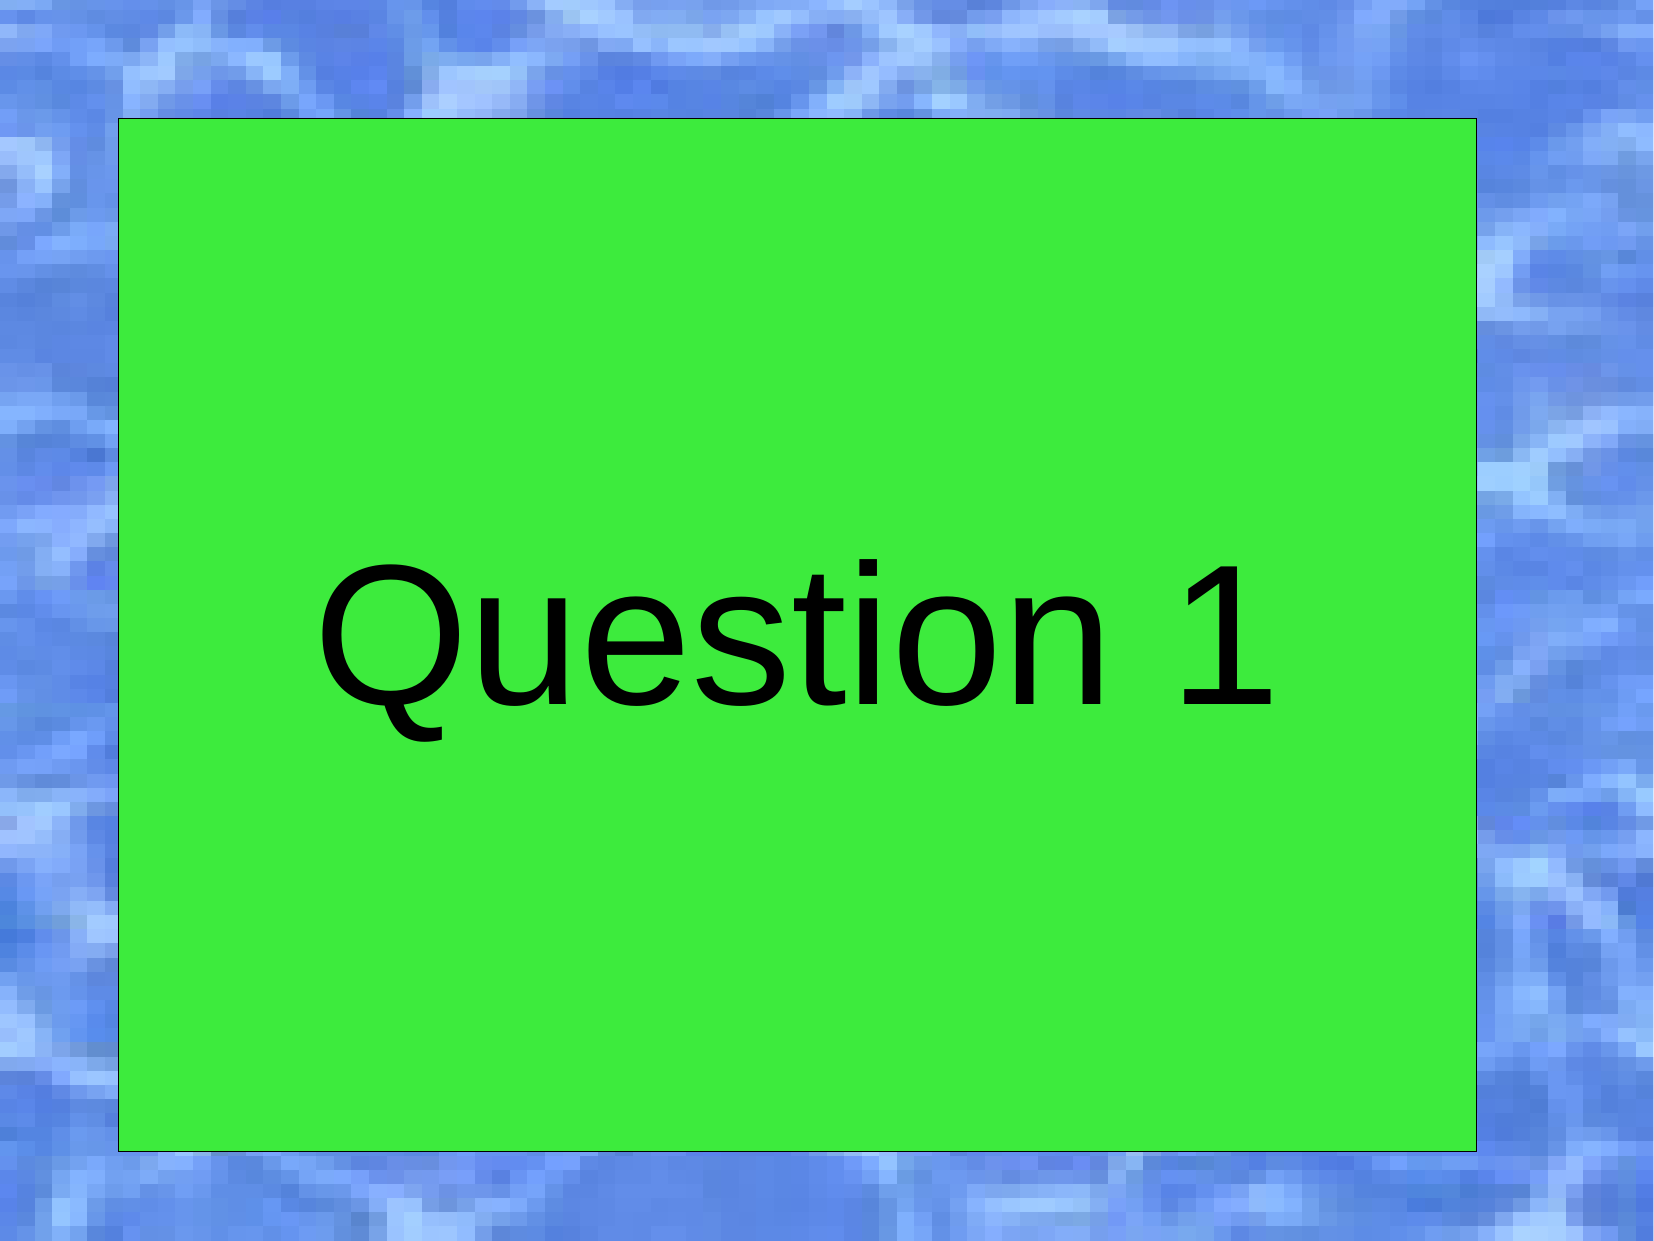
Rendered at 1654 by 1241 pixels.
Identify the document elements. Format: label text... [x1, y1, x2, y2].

text_box Question 1 [118, 118, 1477, 1152]
picture [0, 0, 1654, 1241]
